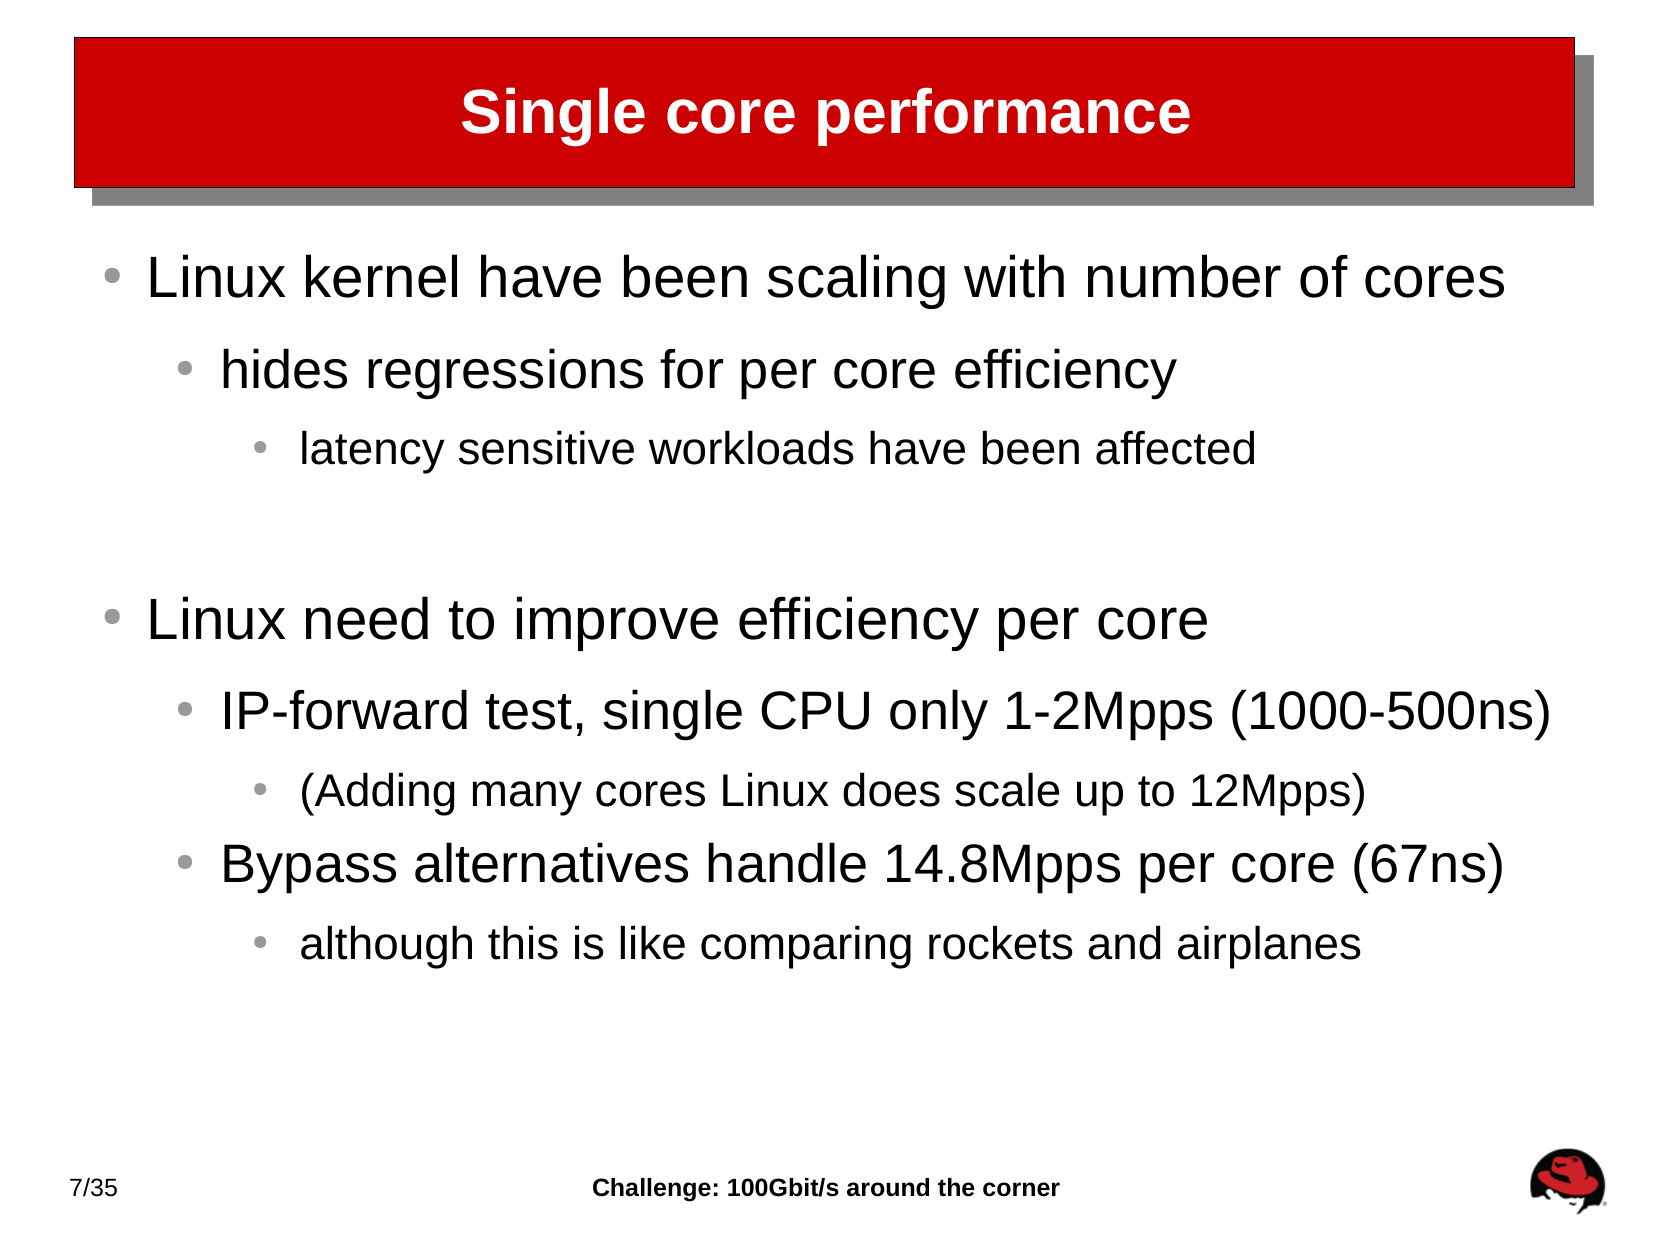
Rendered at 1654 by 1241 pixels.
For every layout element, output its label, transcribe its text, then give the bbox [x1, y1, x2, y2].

list Linux kernel have been scaling with number of cores hides regressions for per core efficiency latency sensitive workloads have been affected Linux need to improve efficiency per core IP-forward test, single CPU only 1-2Mpps (1000-500ns) (Adding many cores Linux does scale up to 12Mpps) Bypass alternatives handle 14.8Mpps per core (67ns) although this is like comparing rockets and airplanes [86, 244, 1575, 1065]
picture [1529, 1146, 1613, 1224]
title Single core performance [82, 37, 1571, 188]
